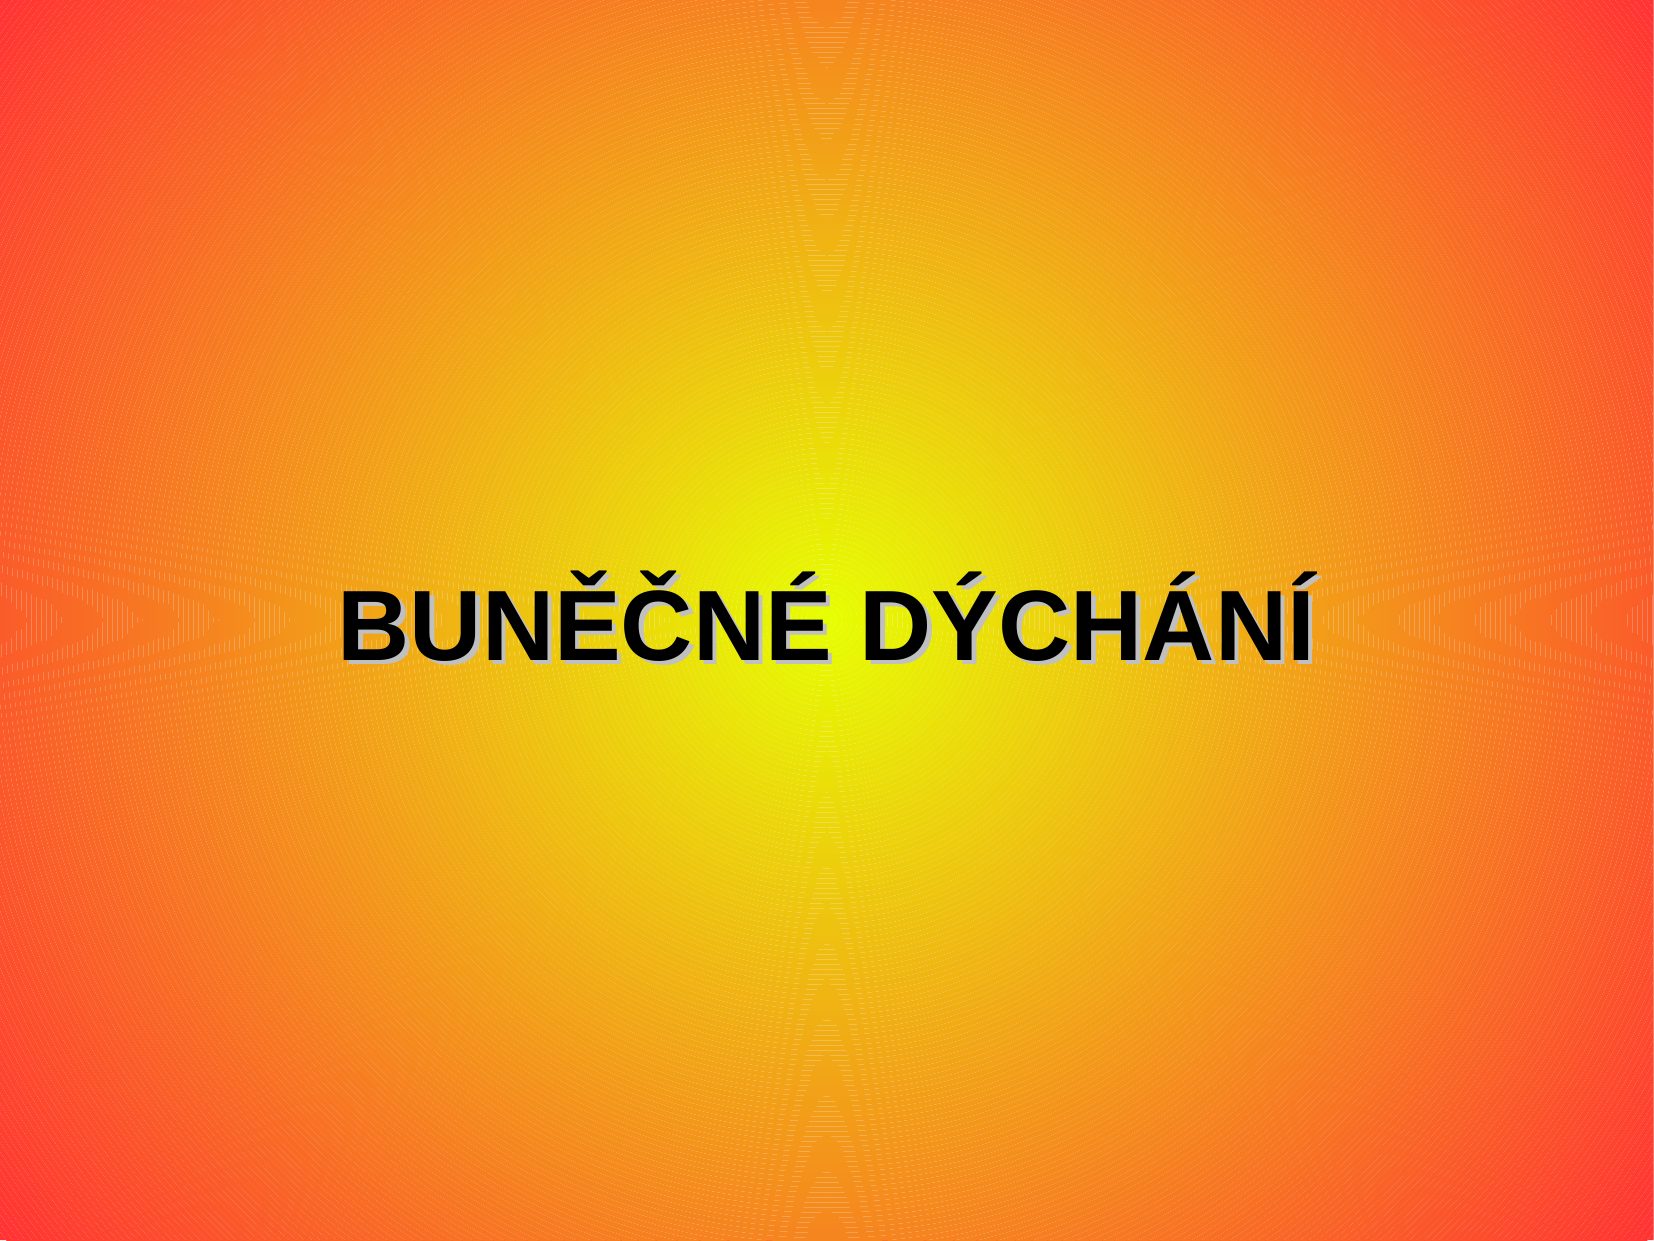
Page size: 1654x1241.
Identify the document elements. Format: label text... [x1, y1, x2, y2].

subtitle BUNĚČNÉ DÝCHÁNÍ [82, 210, 1571, 1030]
